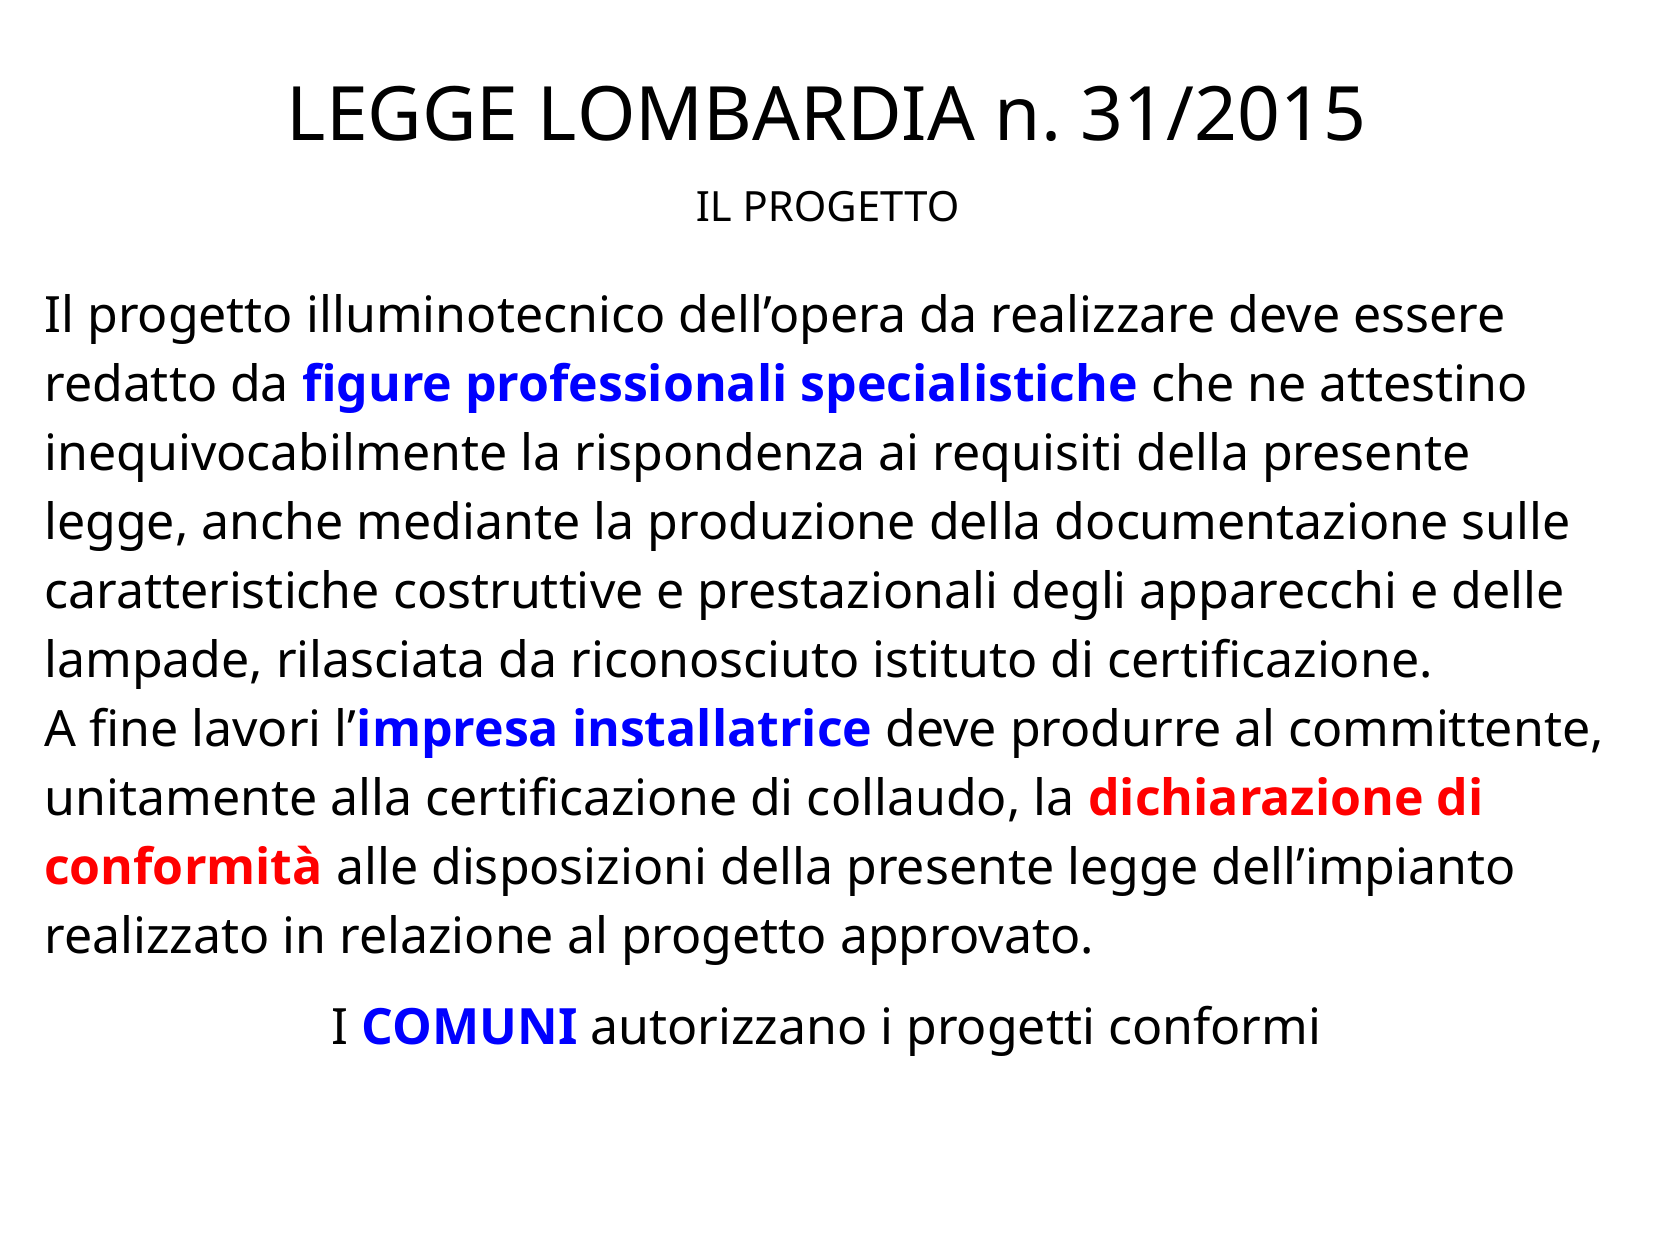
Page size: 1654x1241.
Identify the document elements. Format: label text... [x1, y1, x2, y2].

text_box IL PROGETTO [297, 172, 1359, 238]
text_box Il progetto illuminotecnico dell’opera da realizzare deve essere redatto da figure professionali specialistiche che ne attestino inequivocabilmente la rispondenza ai requisiti della presente legge, anche mediante la produzione della documentazione sulle caratteristiche costruttive e prestazionali degli apparecchi e delle lampade, rilasciata da riconosciuto istituto di certificazione. A fine lavori l’impresa installatrice deve produrre al committente, unitamente alla certificazione di collaudo, la dichiarazione di conformità alle disposizioni della presente legge dell’impianto realizzato in relazione al progetto approvato. I COMUNI autorizzano i progetti conformi [29, 265, 1625, 1063]
title LEGGE LOMBARDIA n. 31/2015 [124, 44, 1530, 176]
